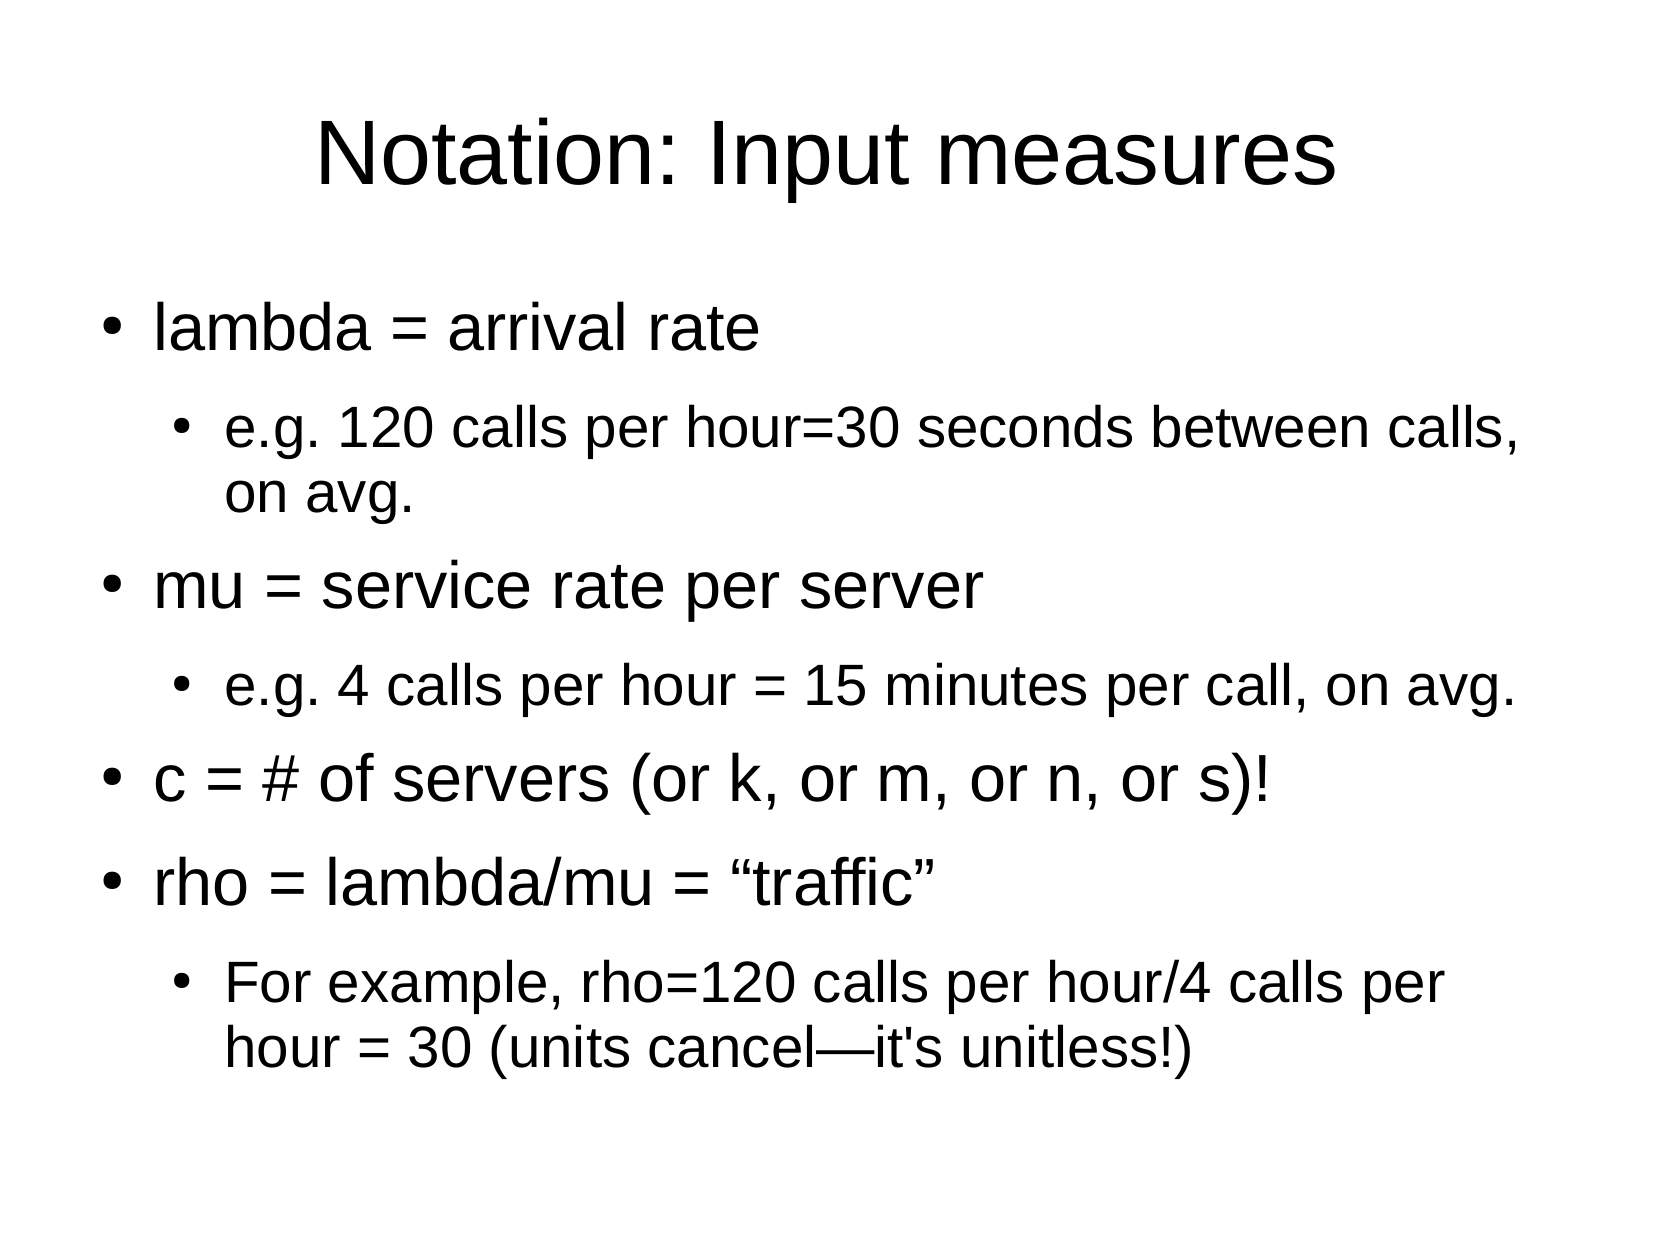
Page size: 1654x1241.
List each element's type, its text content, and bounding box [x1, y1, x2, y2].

title Notation: Input measures [82, 56, 1571, 250]
list lambda = arrival rate e.g. 120 calls per hour=30 seconds between calls, on avg. mu = service rate per server e.g. 4 calls per hour = 15 minutes per call, on avg. c = # of servers (or k, or m, or n, or s)! rho = lambda/mu = “traffic” For example, rho=120 calls per hour/4 calls per hour = 30 (units cancel—it's unitless!) [82, 290, 1571, 1109]
